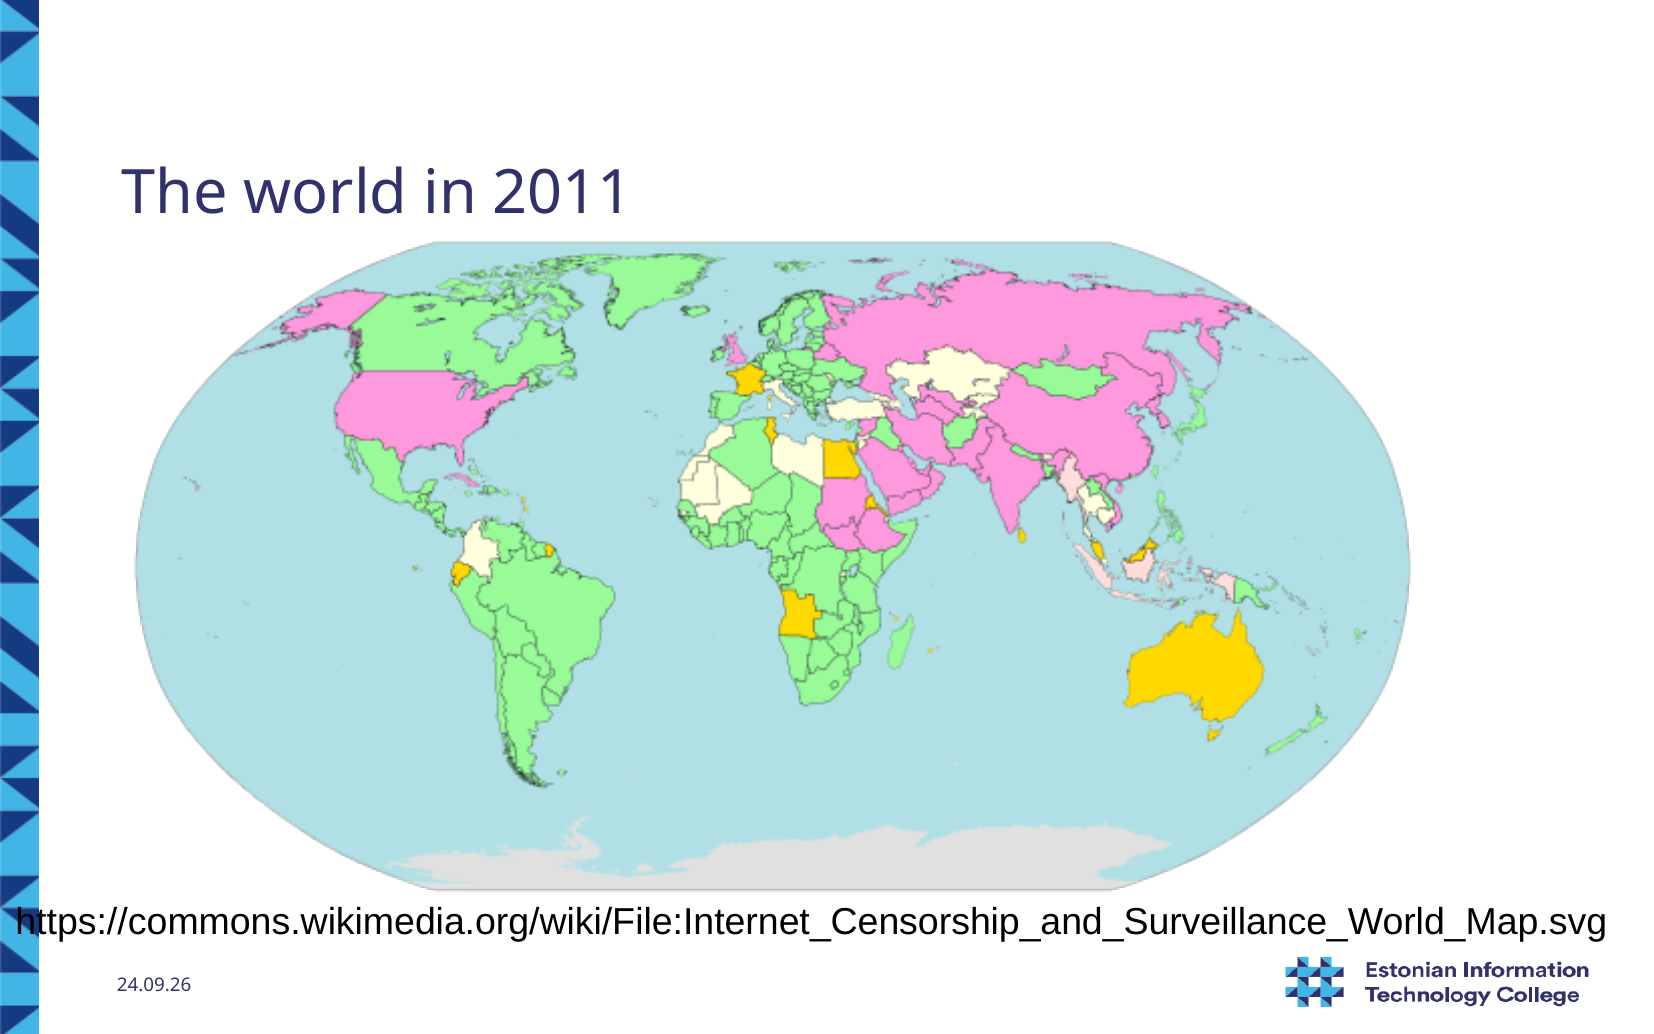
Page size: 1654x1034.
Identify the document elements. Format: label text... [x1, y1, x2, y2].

picture [129, 236, 1417, 893]
text_box https://commons.wikimedia.org/wiki/File:Internet_Censorship_and_Surveillance_World_Map.svg [0, 893, 1654, 993]
title The world in 2011 [121, 86, 1534, 293]
